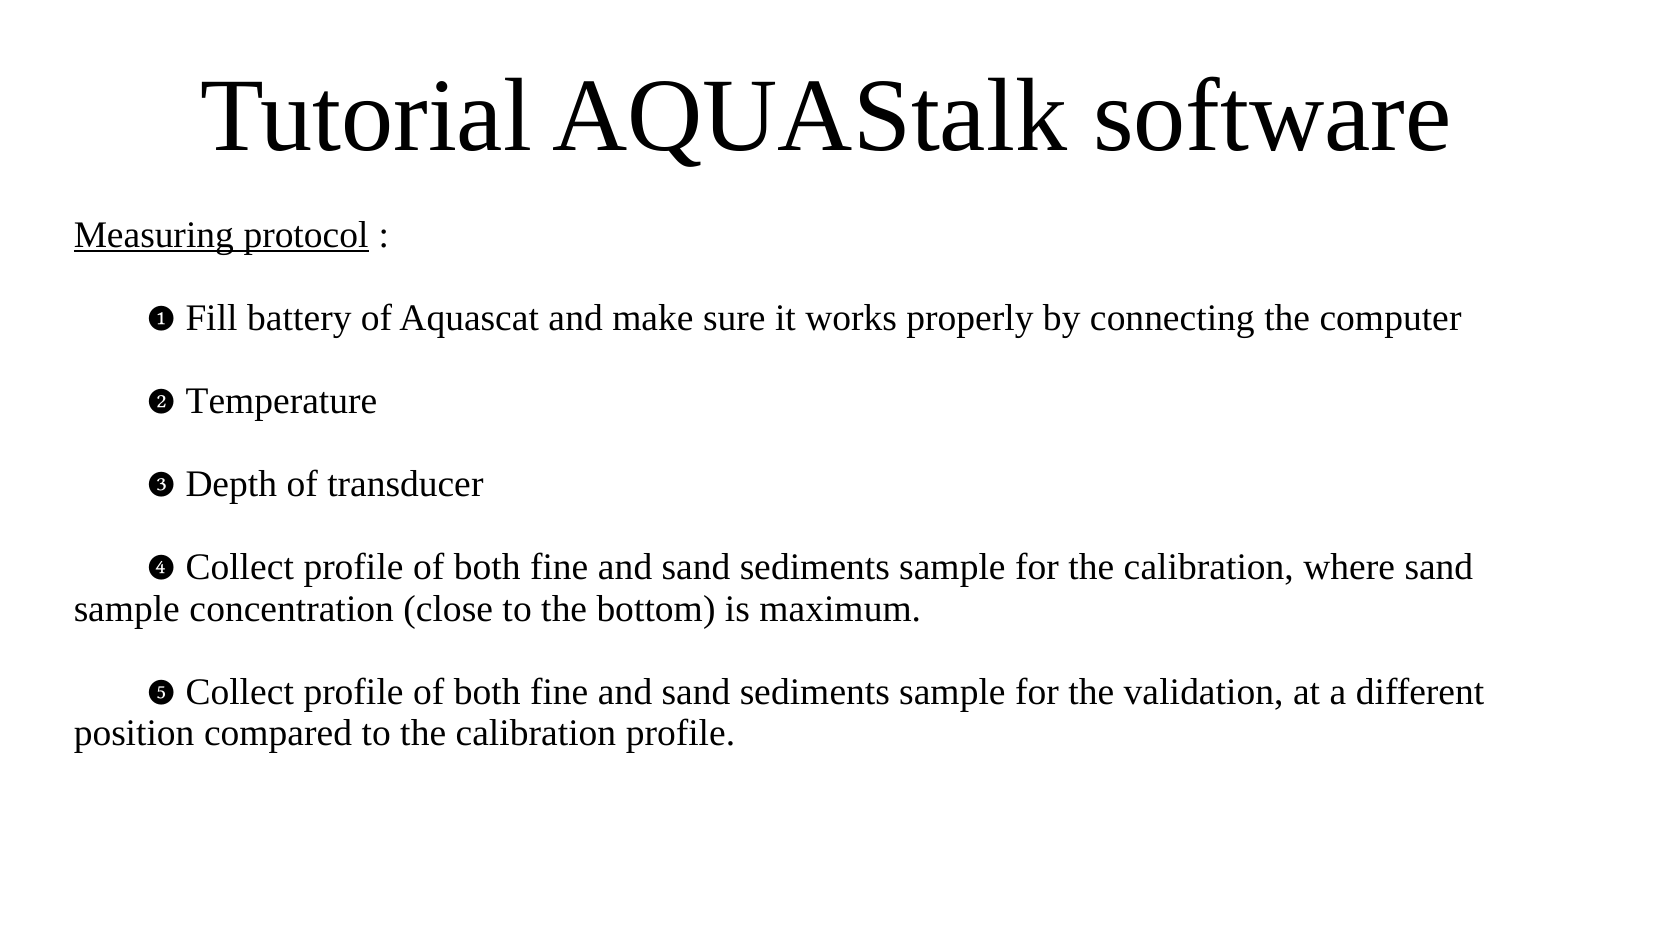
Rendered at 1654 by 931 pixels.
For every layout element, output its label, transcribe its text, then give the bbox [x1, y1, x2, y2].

title Tutorial AQUAStalk software [82, 37, 1571, 193]
text_box Measuring protocol : ❶ Fill battery of Aquascat and make sure it works properly by connecting the computer ❷ Temperature ❸ Depth of transducer ❹ Collect profile of both fine and sand sediments sample for the calibration, where sand sample concentration (close to the bottom) is maximum. ❺ Collect profile of both fine and sand sediments sample for the validation, at a different position compared to the calibration profile. [59, 206, 1536, 798]
